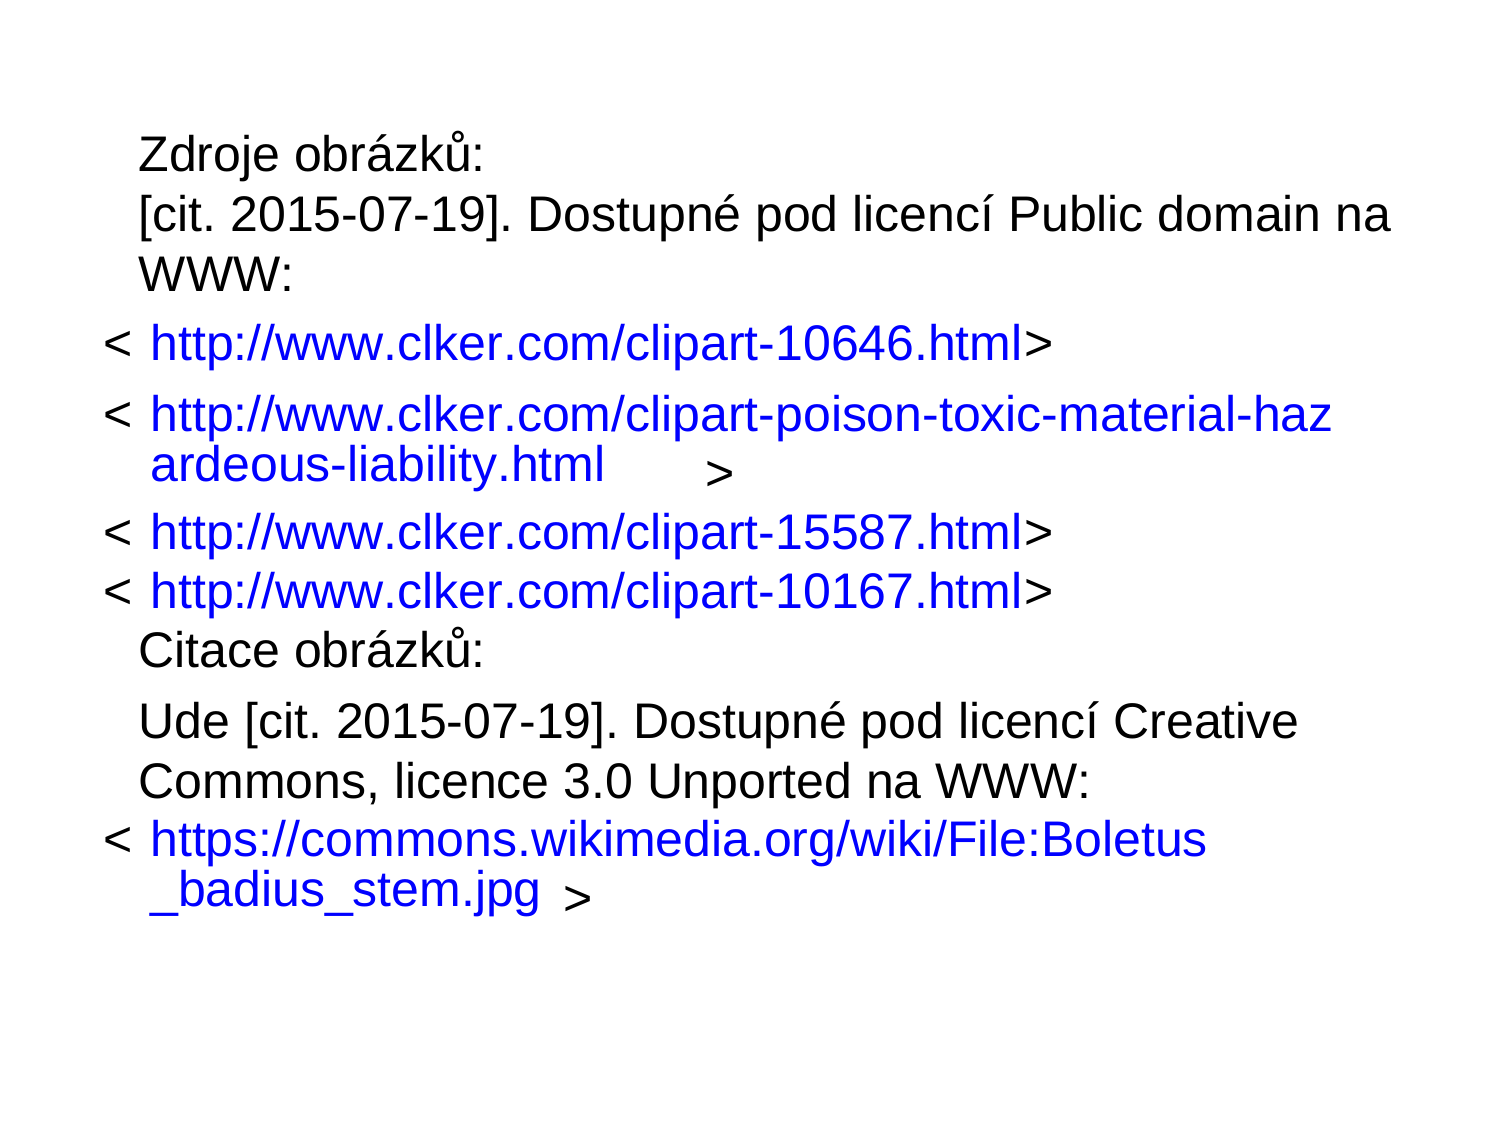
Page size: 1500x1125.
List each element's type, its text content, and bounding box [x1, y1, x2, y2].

text_box > [690, 432, 750, 508]
text_box http://www.clker.com/clipart-poison-toxic-material-hazardeous-liability.html [148, 373, 1364, 449]
text_box Zdroje obrázků: [cit. 2015-07-19]. Dostupné pod licencí Public domain na WWW: [123, 113, 1407, 309]
text_box http://www.clker.com/clipart-10646.html [148, 309, 1009, 378]
text_box > [1009, 568, 1069, 627]
text_box Citace obrázků: [123, 609, 501, 680]
text_box < [88, 491, 148, 568]
text_box http://www.clker.com/clipart-10167.html [148, 550, 1009, 627]
text_box > [549, 857, 609, 934]
text_box https://commons.wikimedia.org/wiki/File:Boletus_badius_stem.jpg [148, 798, 1247, 875]
text_box http://www.clker.com/clipart-15587.html [148, 491, 1009, 550]
text_box < [88, 568, 148, 627]
text_box < [88, 379, 148, 449]
text_box < [88, 302, 148, 379]
text_box > [1009, 302, 1069, 379]
text_box Ude [cit. 2015-07-19]. Dostupné pod licencí Creative Commons, licence 3.0 Unported na WWW: [123, 680, 1316, 817]
text_box > [1009, 491, 1069, 568]
text_box < [88, 798, 148, 875]
